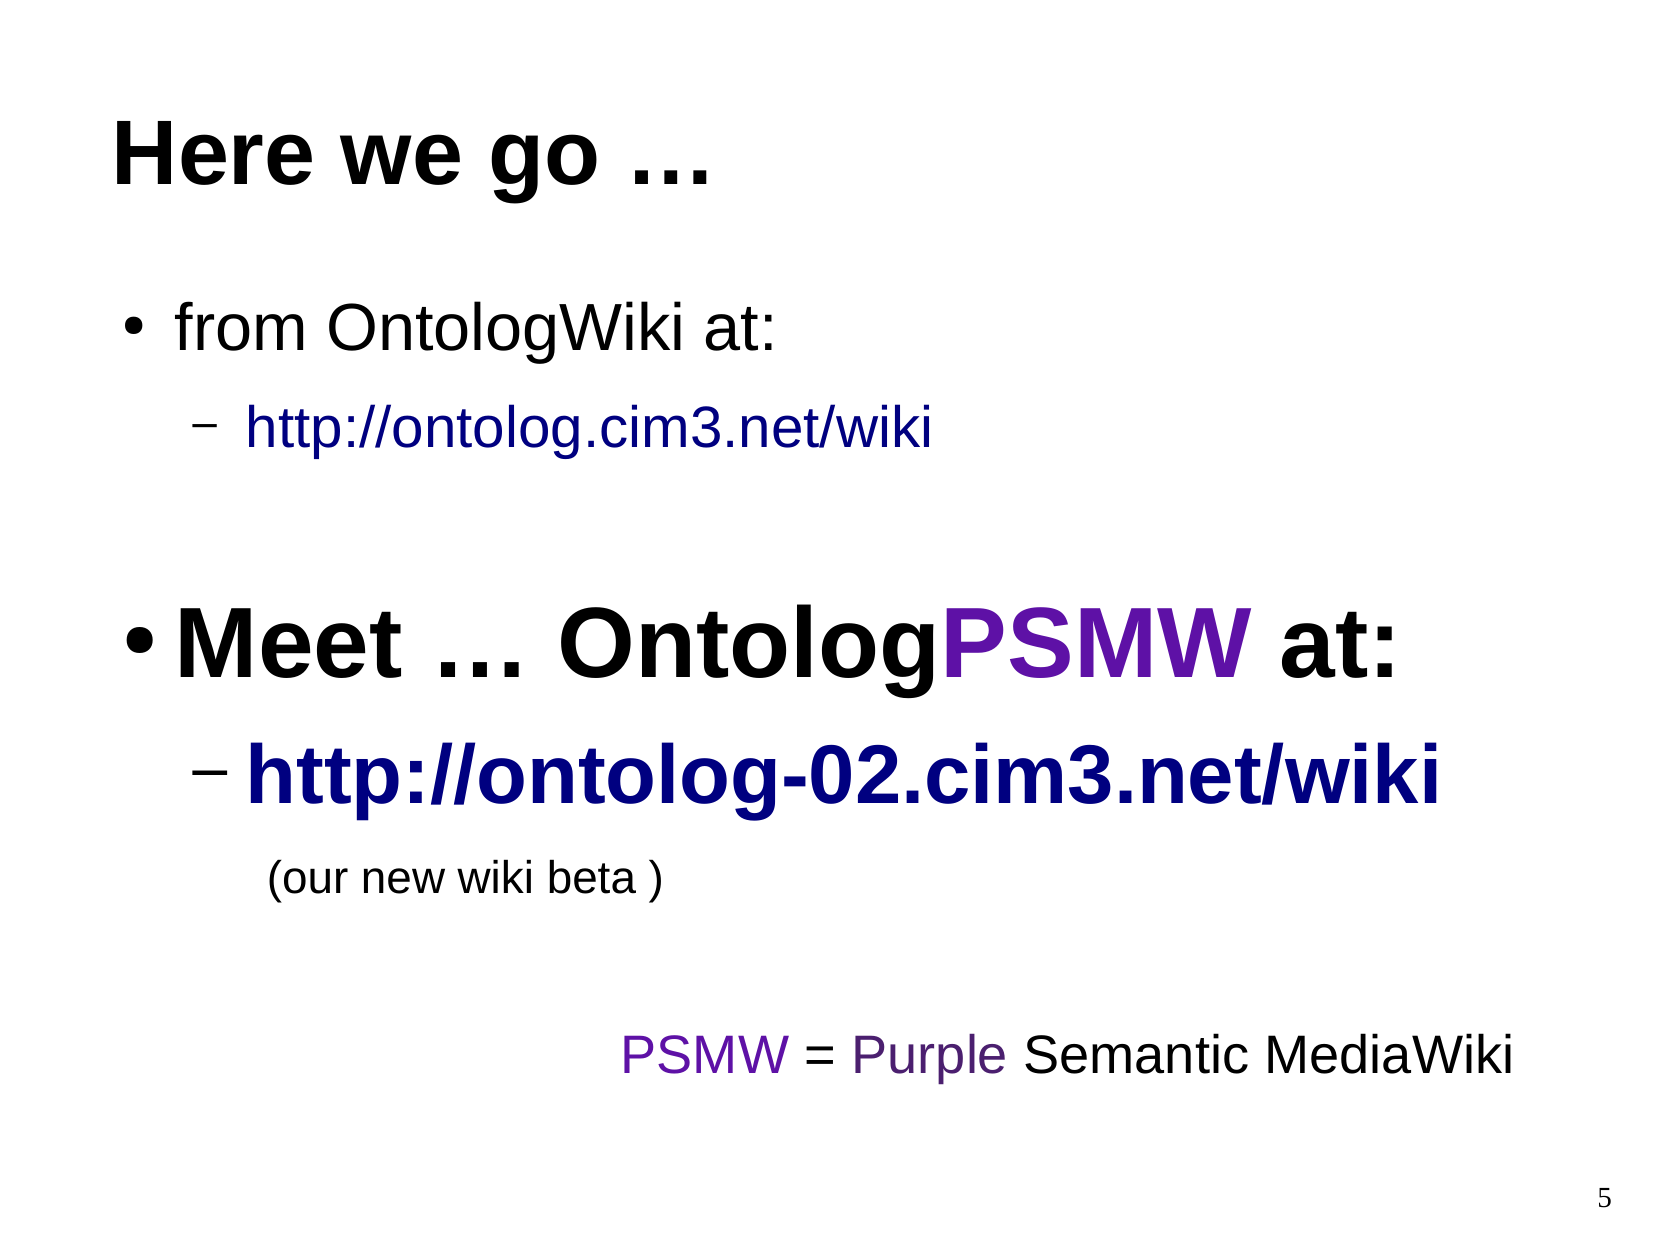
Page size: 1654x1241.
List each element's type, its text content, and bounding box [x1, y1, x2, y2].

list from OntologWiki at: http://ontolog.cim3.net/wiki Meet … OntologPSMW at: http://ontolog-02.cim3.net/wiki [104, 290, 1591, 1109]
text_box PSMW = Purple Semantic MediaWiki [605, 1016, 1531, 1093]
title Here we go … [82, 49, 774, 257]
text_box (our new wiki beta ) [252, 844, 1193, 911]
